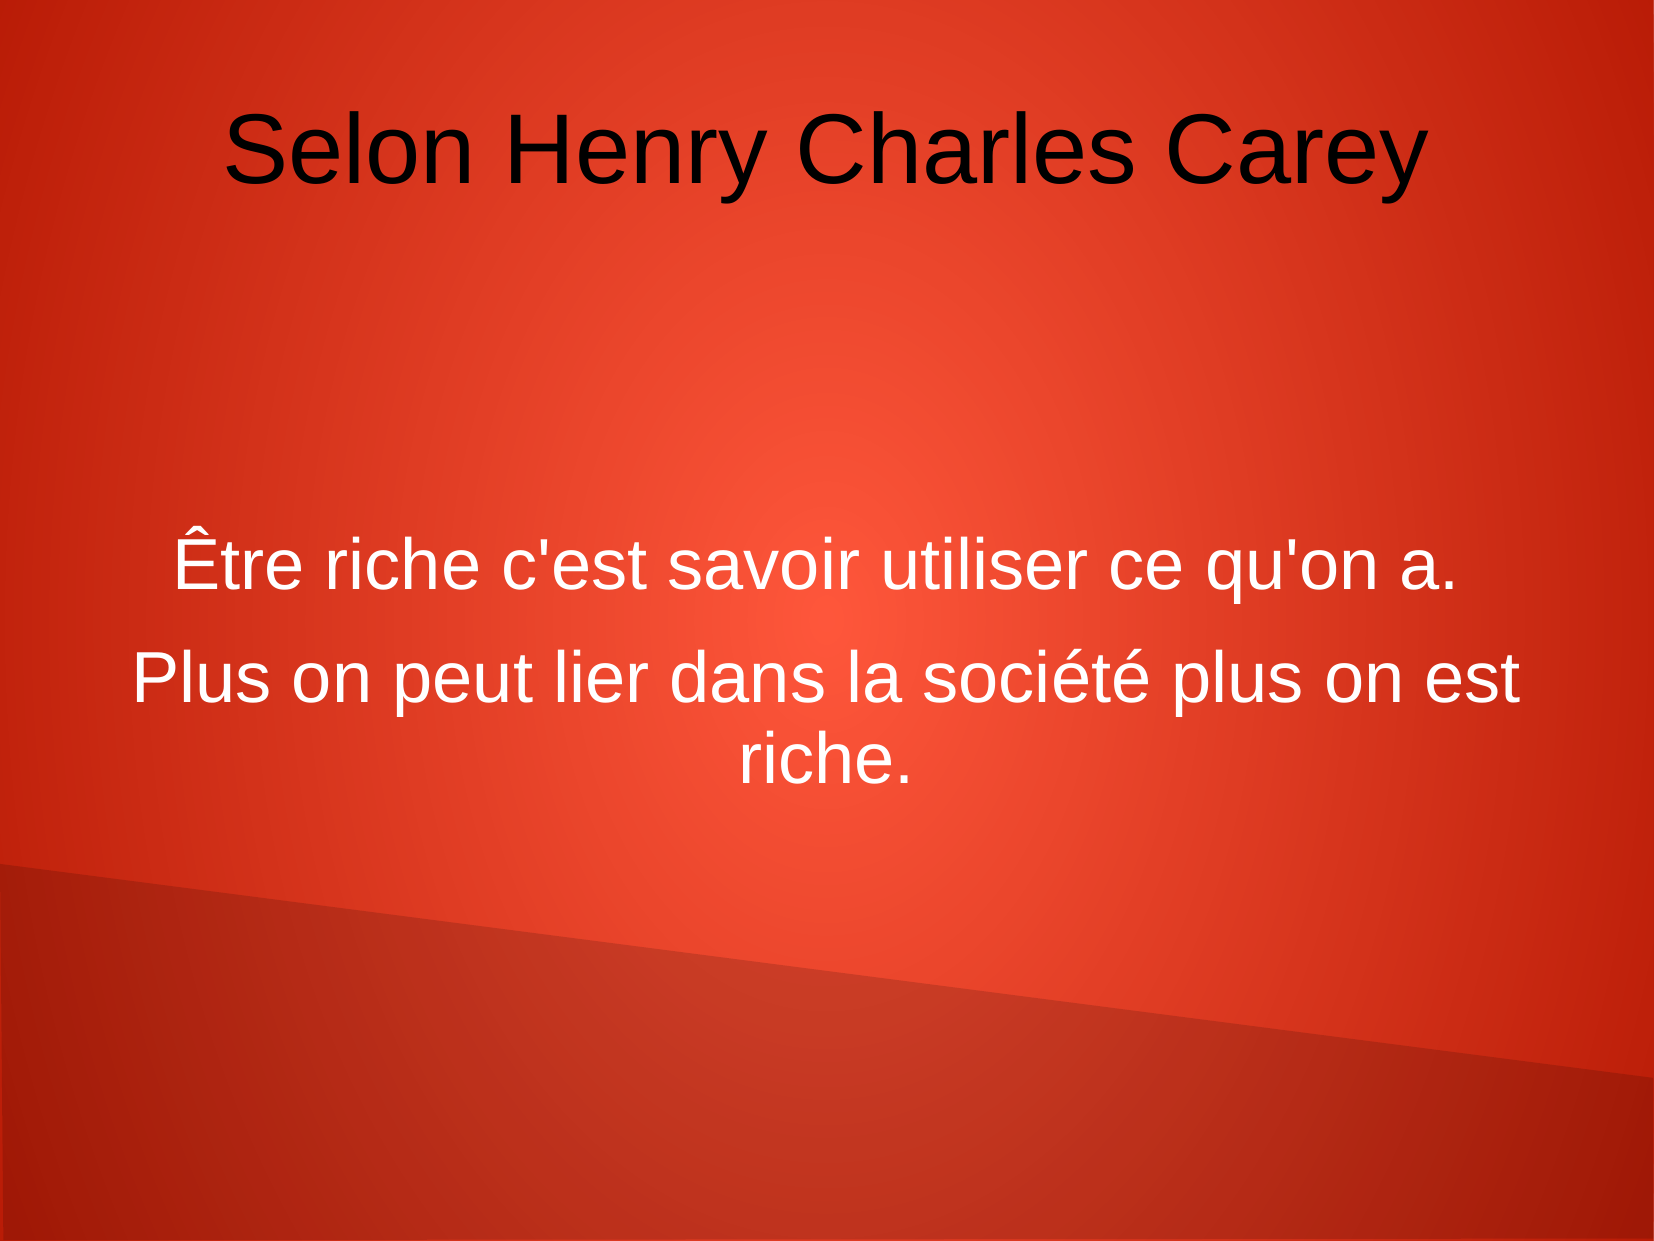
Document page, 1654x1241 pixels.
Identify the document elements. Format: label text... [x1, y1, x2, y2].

list Être riche c'est savoir utiliser ce qu'on a. Plus on peut lier dans la société plus on est riche. [82, 299, 1571, 1019]
title Selon Henry Charles Carey [82, 47, 1571, 252]
